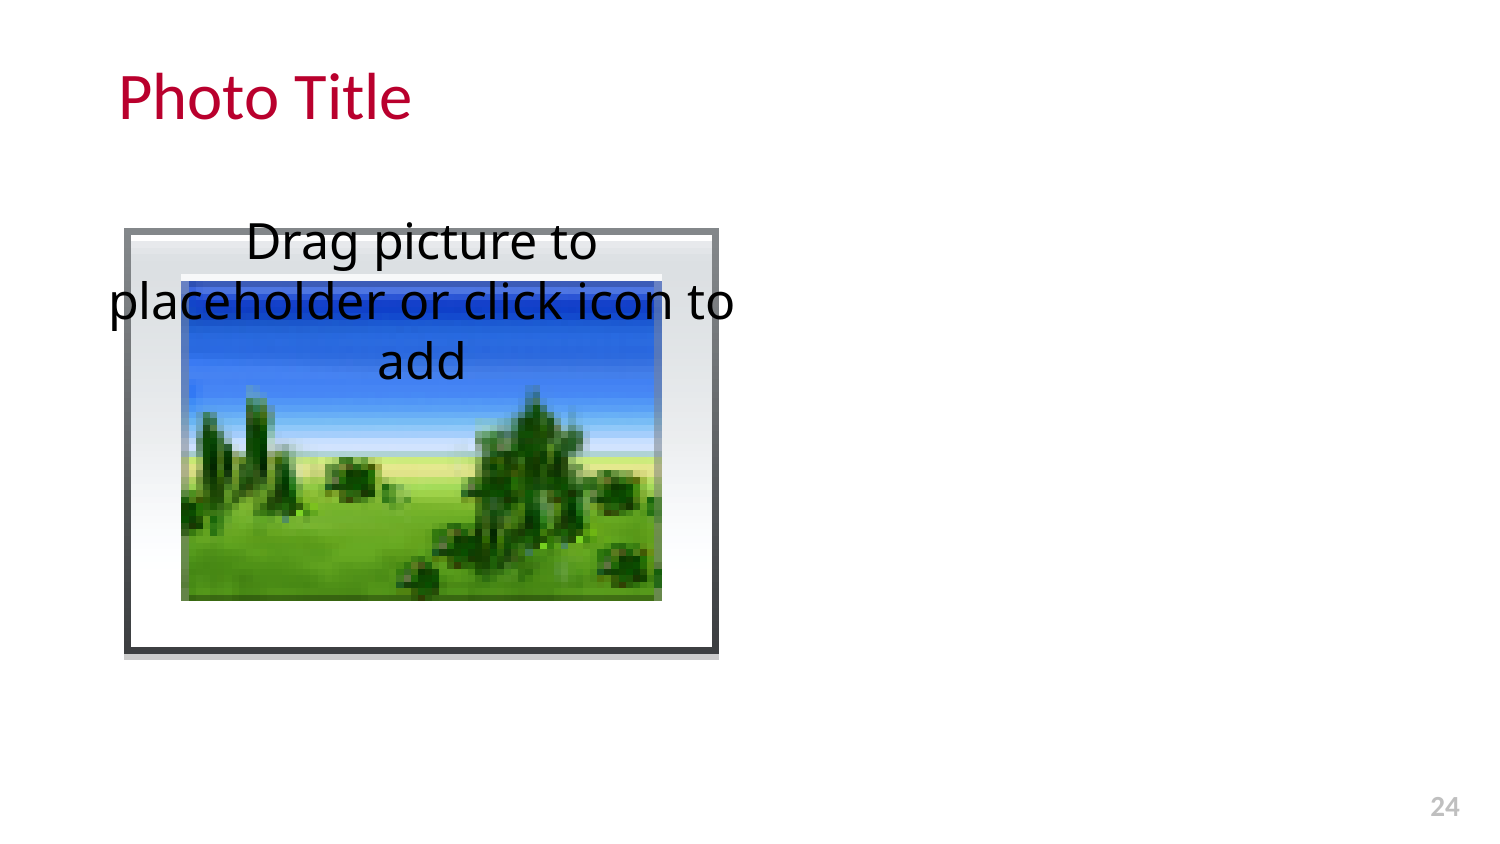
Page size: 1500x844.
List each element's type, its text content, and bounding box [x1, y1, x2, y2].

slide_number <number> [1125, 782, 1475, 828]
picture [103, 209, 741, 674]
title Photo Title [103, 45, 1397, 208]
